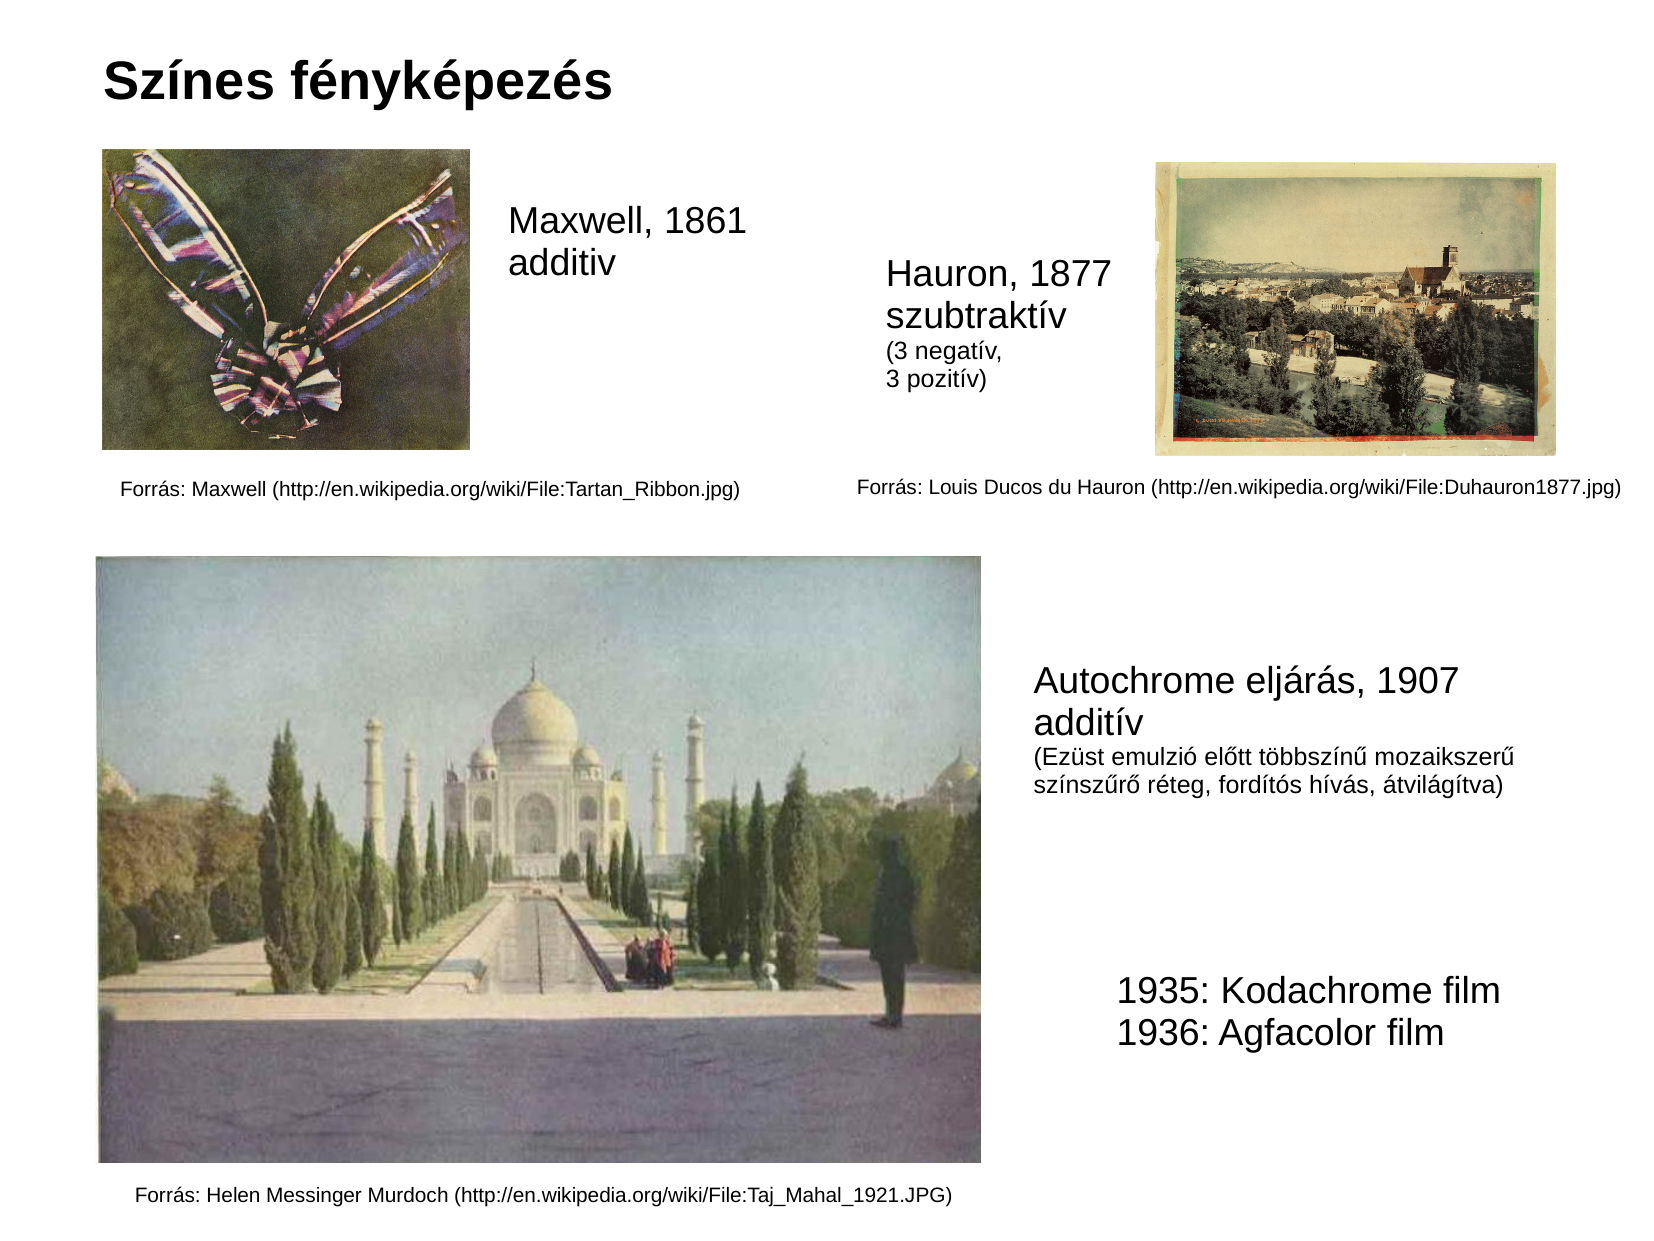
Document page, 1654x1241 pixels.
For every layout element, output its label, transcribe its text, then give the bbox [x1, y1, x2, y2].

text_box Maxwell, 1861 additiv [493, 192, 762, 292]
text_box Hauron, 1877 szubtraktív (3 negatív, 3 pozitív) [871, 245, 1128, 401]
text_box Forrás: Helen Messinger Murdoch (http://en.wikipedia.org/wiki/File:Taj_Mahal_1921.JPG) [120, 1175, 968, 1214]
picture [1155, 162, 1556, 456]
text_box Autochrome eljárás, 1907 additív (Ezüst emulzió előtt többszínű mozaikszerű színszűrő réteg, fordítós hívás, átvilágítva) [1018, 651, 1530, 807]
text_box 1935: Kodachrome film 1936: Agfacolor film [1101, 962, 1517, 1062]
text_box Forrás: Maxwell (http://en.wikipedia.org/wiki/File:Tartan_Ribbon.jpg) [105, 470, 756, 509]
picture [95, 556, 981, 1164]
text_box Színes fényképezés [88, 42, 629, 120]
picture [102, 149, 470, 450]
text_box Forrás: Louis Ducos du Hauron (http://en.wikipedia.org/wiki/File:Duhauron1877.jpg) [842, 468, 1637, 507]
